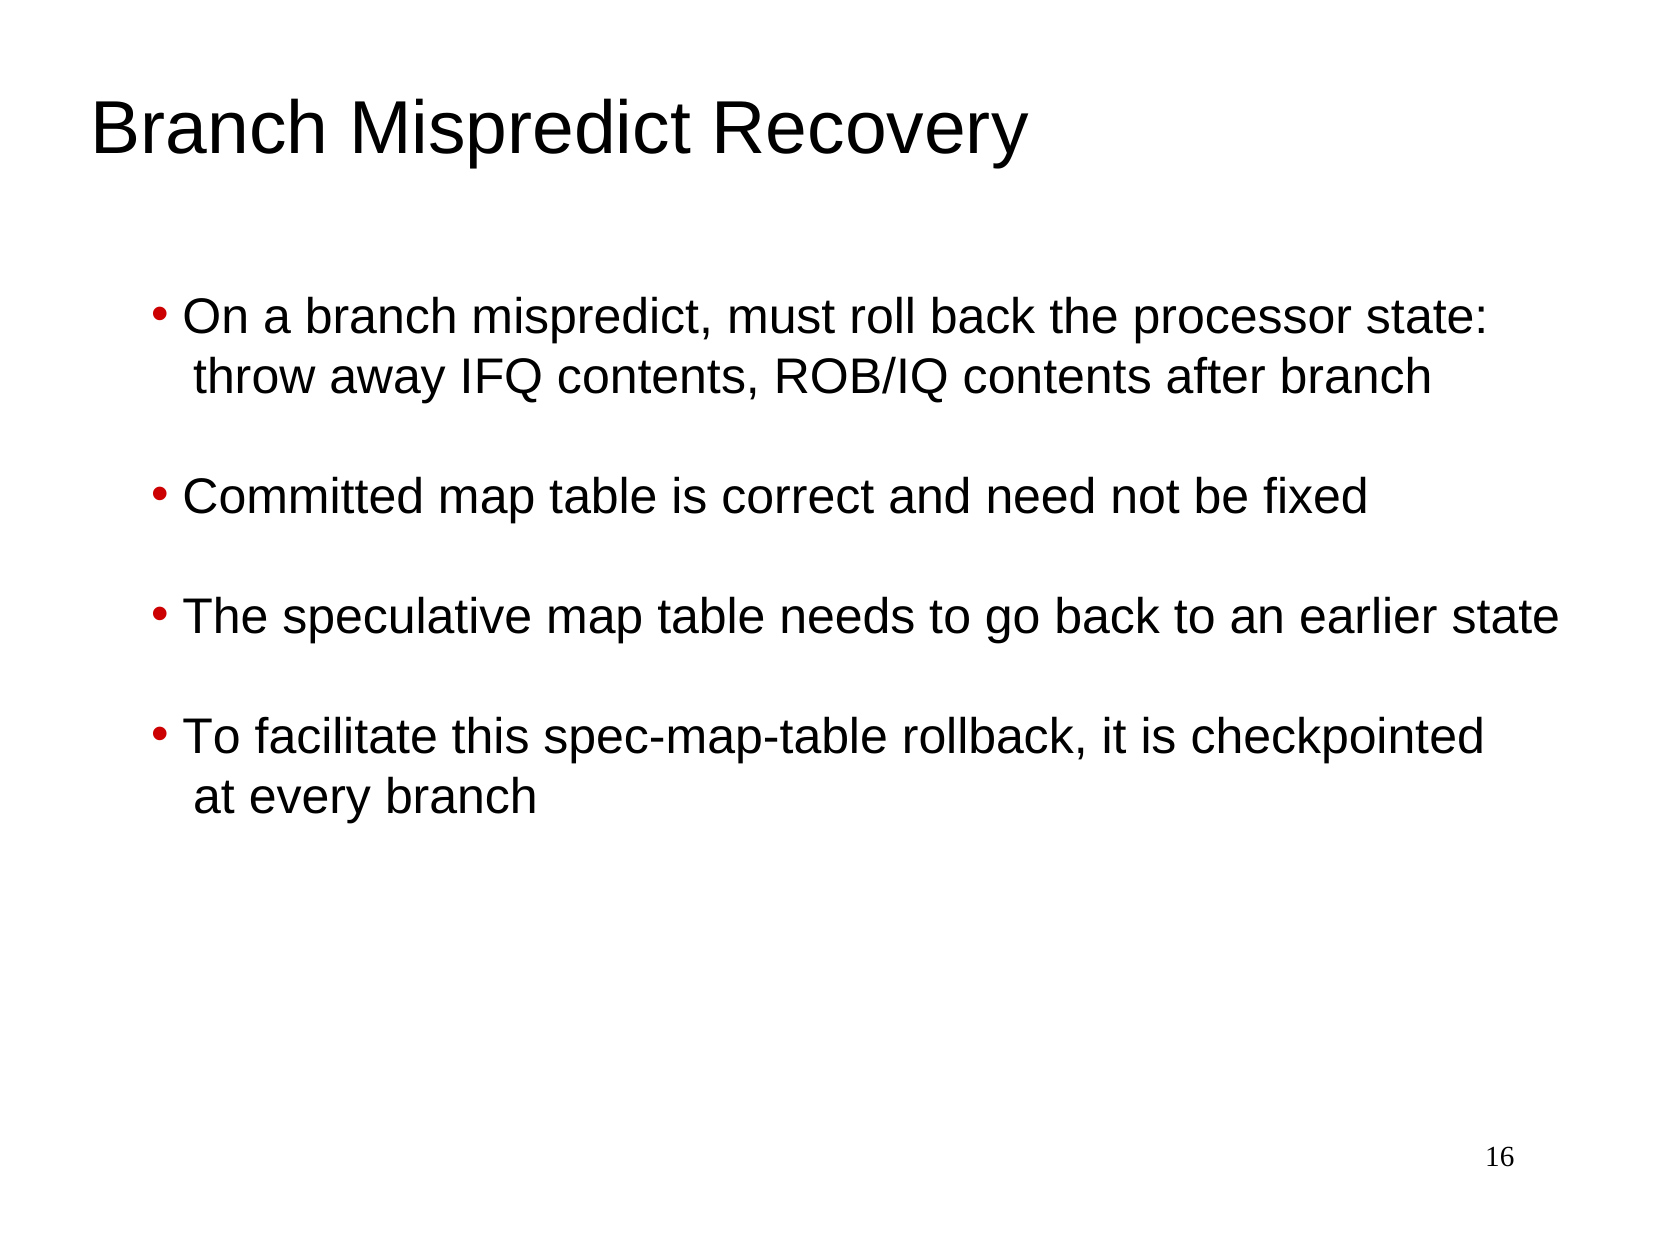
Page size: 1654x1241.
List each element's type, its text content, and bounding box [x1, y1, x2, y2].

text_box On a branch mispredict, must roll back the processor state: throw away IFQ contents, ROB/IQ contents after branch Committed map table is correct and need not be fixed The speculative map table needs to go back to an earlier state To facilitate this spec-map-table rollback, it is checkpointed at every branch [136, 275, 1577, 951]
text_box <number> [1185, 1129, 1530, 1213]
text_box Branch Mispredict Recovery [75, 71, 1044, 177]
